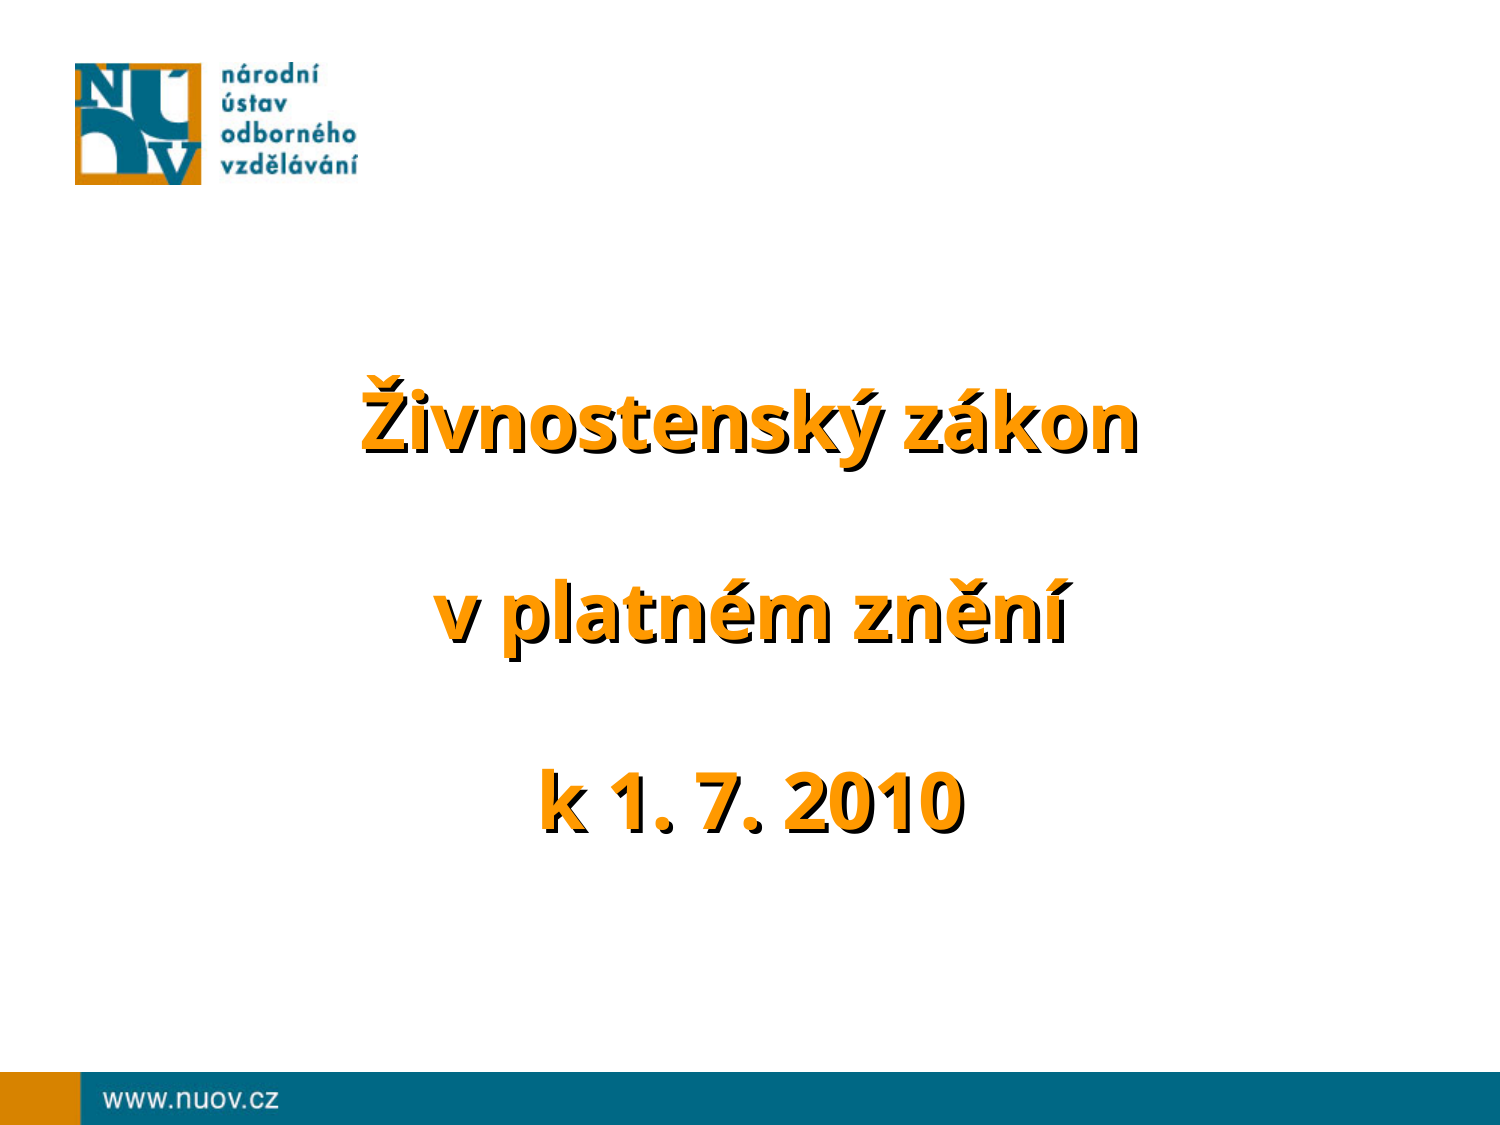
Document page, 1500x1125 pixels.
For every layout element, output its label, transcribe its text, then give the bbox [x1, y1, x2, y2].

text_box [0, 1072, 1500, 1125]
text_box Živnostenský zákon v platném znění k 1. 7. 2010 [75, 362, 1426, 853]
text_box [75, 62, 358, 185]
